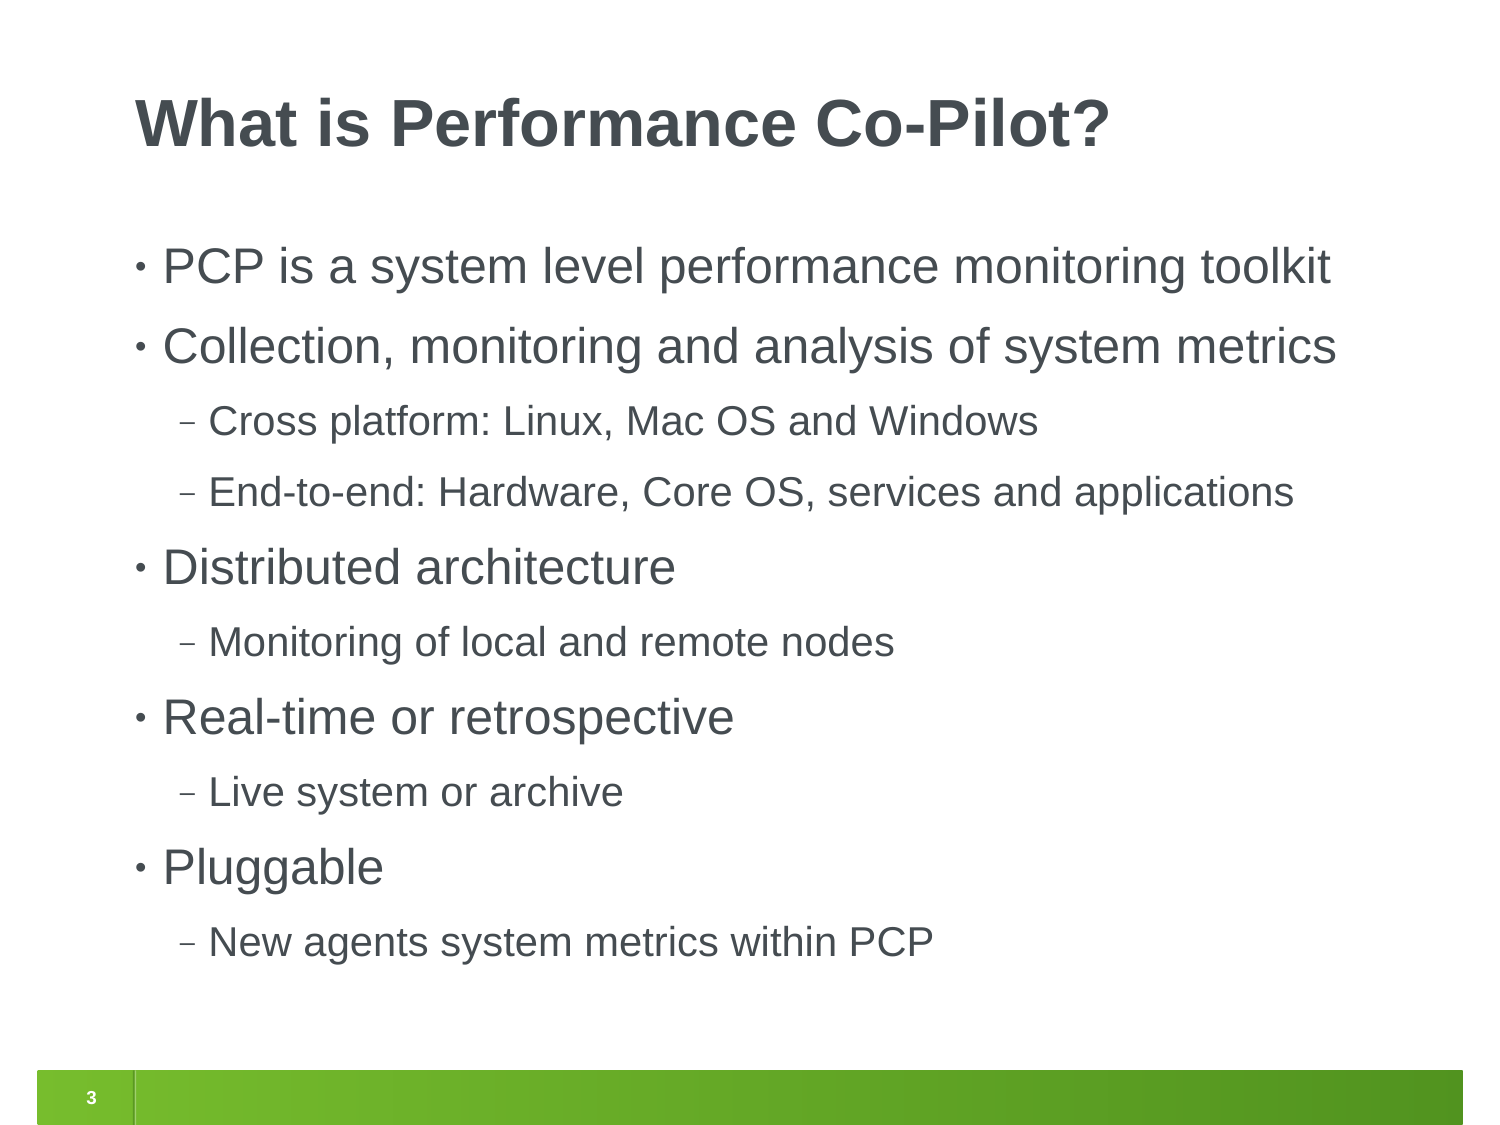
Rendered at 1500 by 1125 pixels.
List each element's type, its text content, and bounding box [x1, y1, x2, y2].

title What is Performance Co-Pilot? [135, 41, 1372, 204]
list PCP is a system level performance monitoring toolkit Collection, monitoring and analysis of system metrics Cross platform: Linux, Mac OS and Windows End-to-end: Hardware, Core OS, services and applications Distributed architecture Monitoring of local and remote nodes Real-time or retrospective Live system or archive Pluggable New agents system metrics within PCP [135, 238, 1372, 982]
